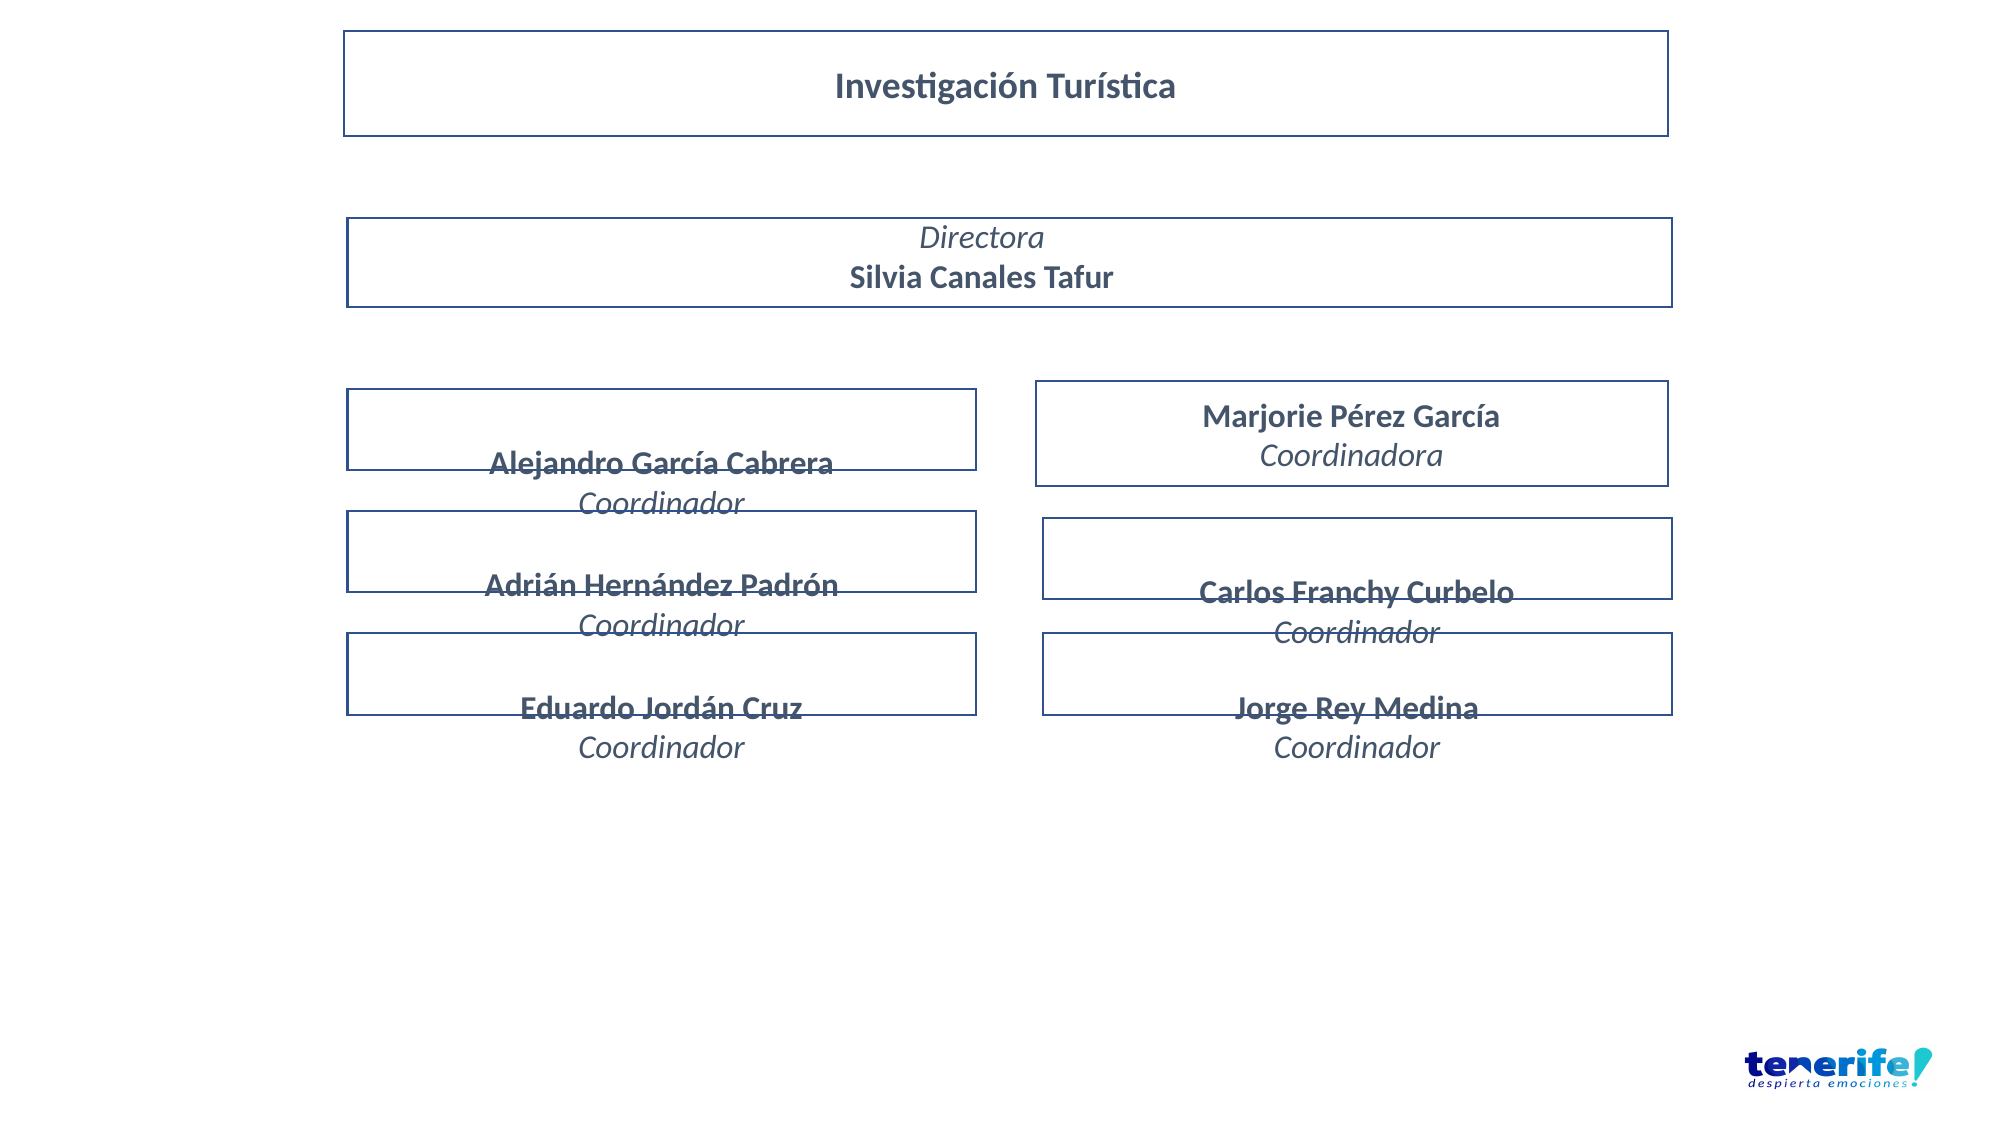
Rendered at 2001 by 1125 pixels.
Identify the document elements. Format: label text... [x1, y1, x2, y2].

text_box Marjorie Pérez García Coordinadora [1036, 381, 1668, 486]
text_box Alejandro García Cabrera Coordinador [347, 389, 976, 470]
text_box Carlos Franchy Curbelo Coordinador [1043, 518, 1672, 599]
text_box Investigación Turística [344, 31, 1668, 136]
text_box Jorge Rey Medina Coordinador [1043, 633, 1672, 715]
text_box Eduardo Jordán Cruz Coordinador [347, 633, 976, 715]
text_box Adrián Hernández Padrón Coordinador [347, 511, 976, 592]
text_box Directora Silvia Canales Tafur [646, 207, 1319, 302]
picture [1740, 1044, 1936, 1091]
